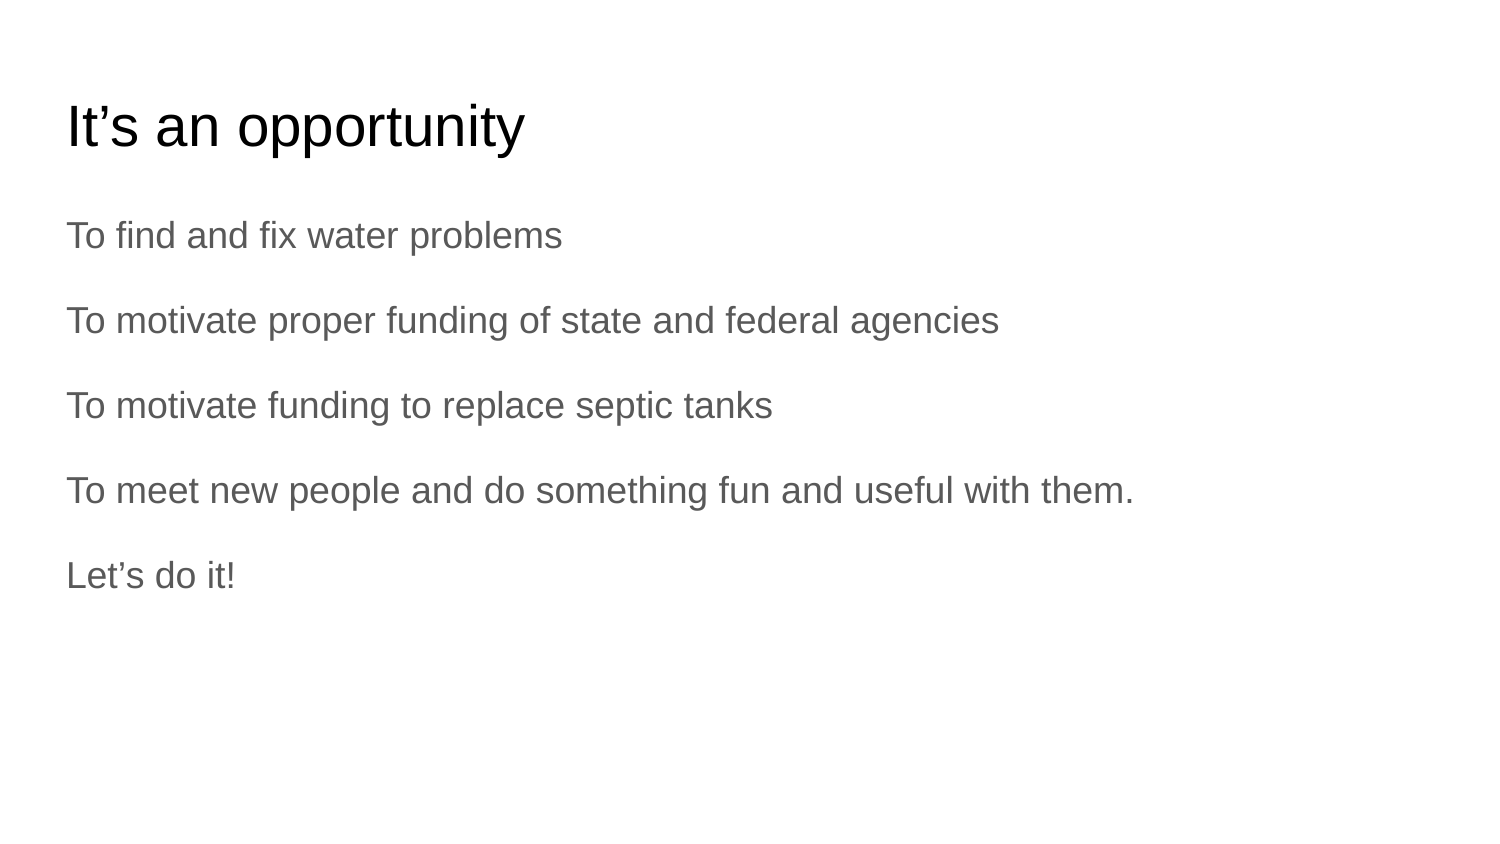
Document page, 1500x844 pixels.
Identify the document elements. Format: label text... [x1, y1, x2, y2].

list To find and fix water problems To motivate proper funding of state and federal agencies To motivate funding to replace septic tanks To meet new people and do something fun and useful with them. Let’s do it! [51, 189, 1449, 750]
title It’s an opportunity [51, 72, 1449, 167]
